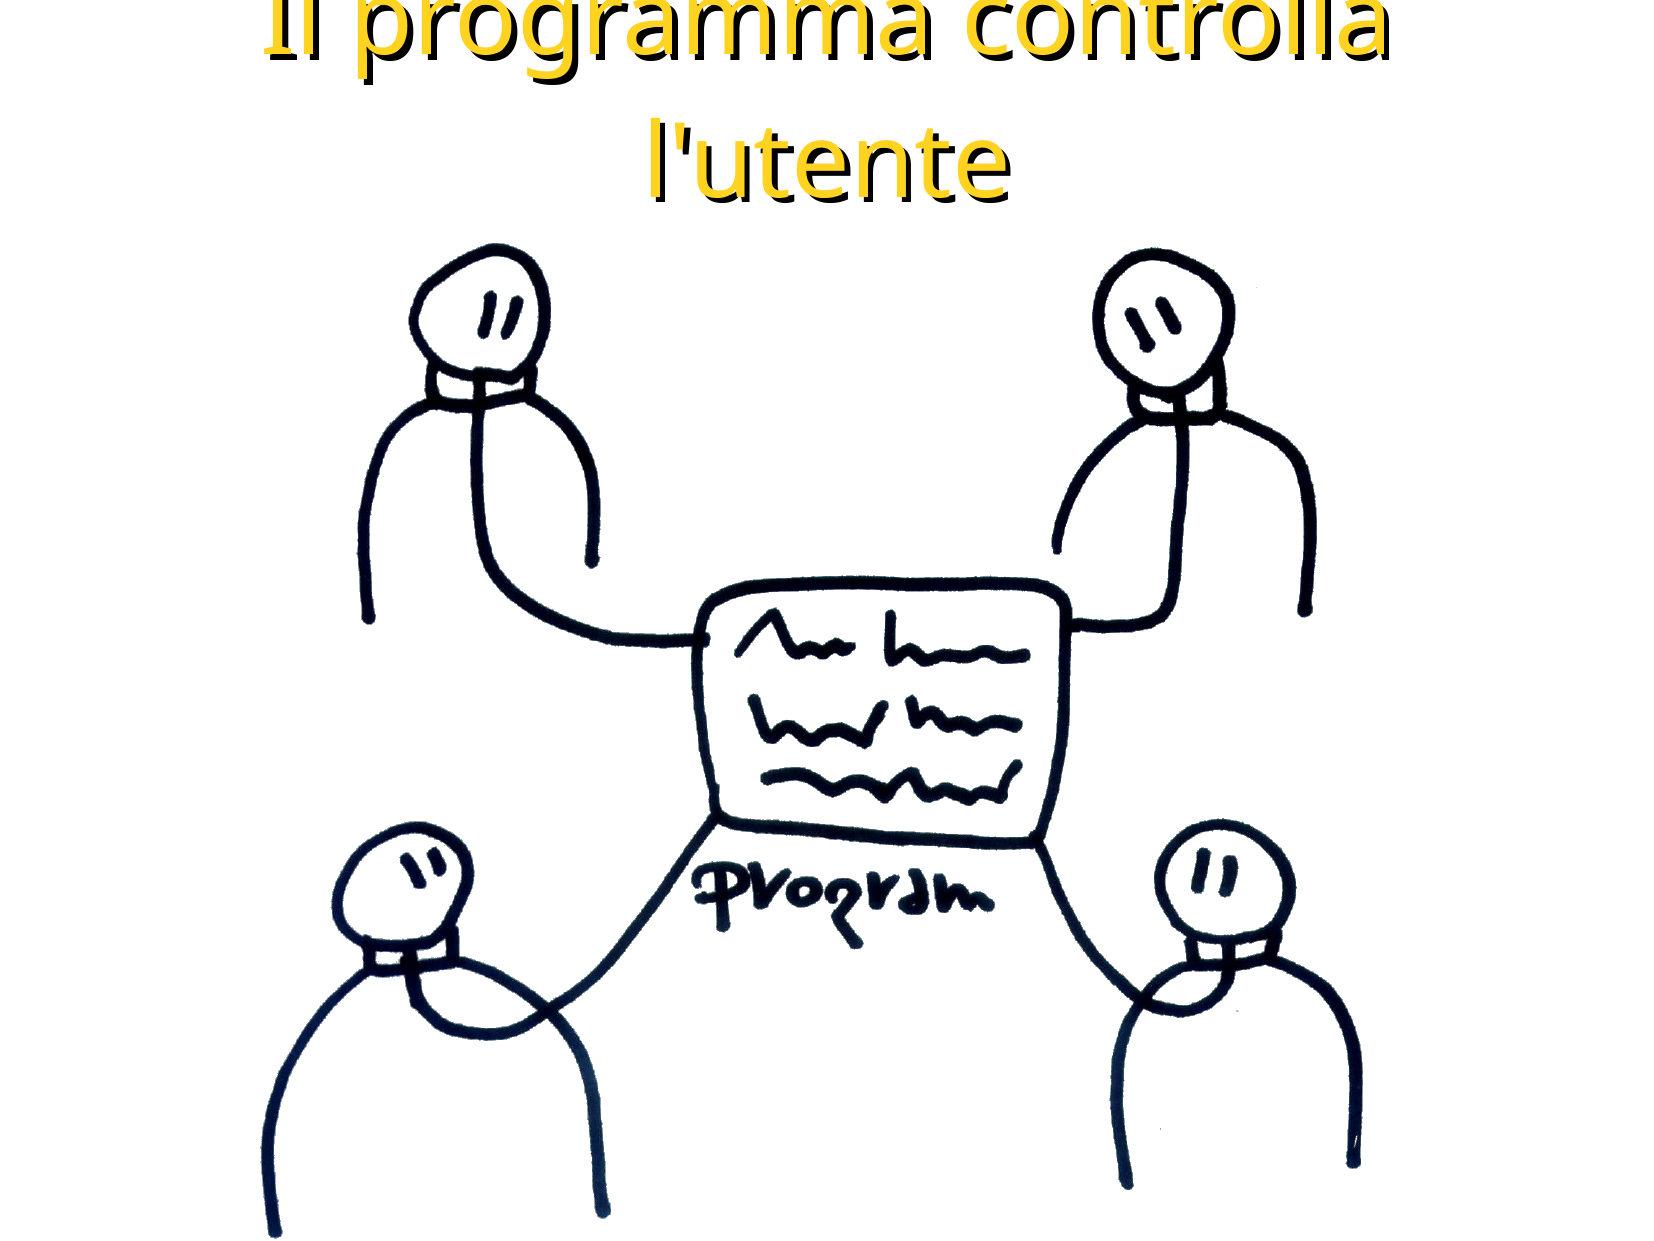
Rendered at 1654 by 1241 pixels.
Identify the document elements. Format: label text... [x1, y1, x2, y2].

title Il programma controlla l'utente [82, 0, 1571, 189]
picture [0, 0, 1654, 1241]
